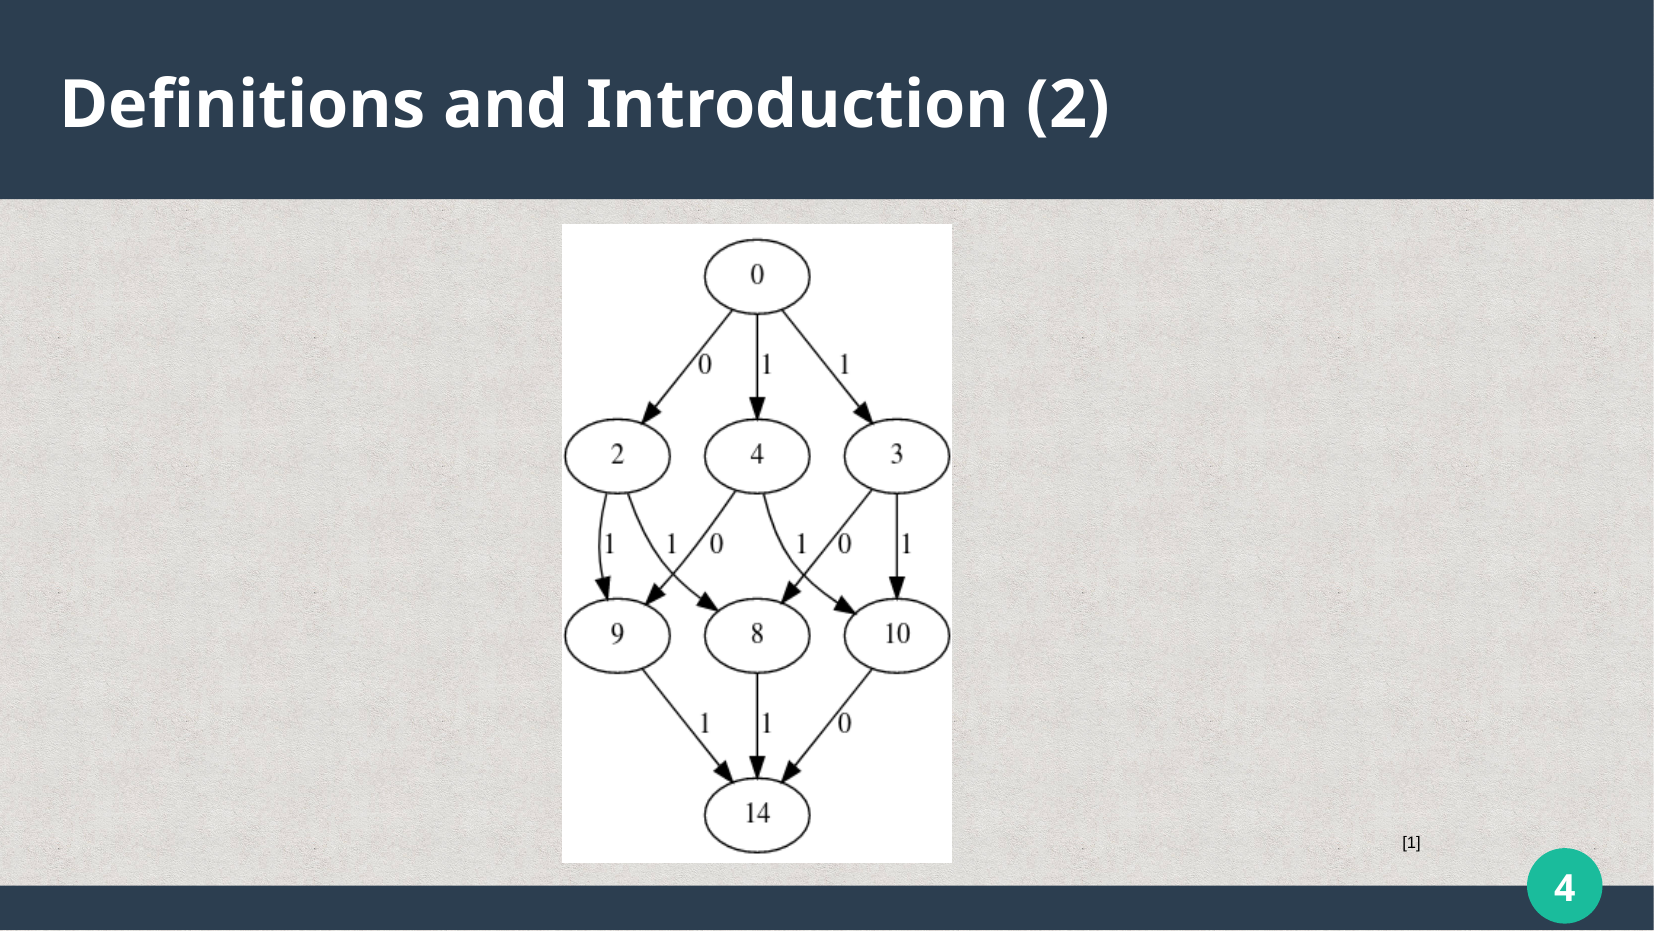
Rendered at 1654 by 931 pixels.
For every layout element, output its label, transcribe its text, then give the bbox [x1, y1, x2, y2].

title Definitions and Introduction (2) [59, 36, 1595, 155]
text_box [1] [1387, 824, 1436, 859]
picture [0, 200, 1654, 885]
